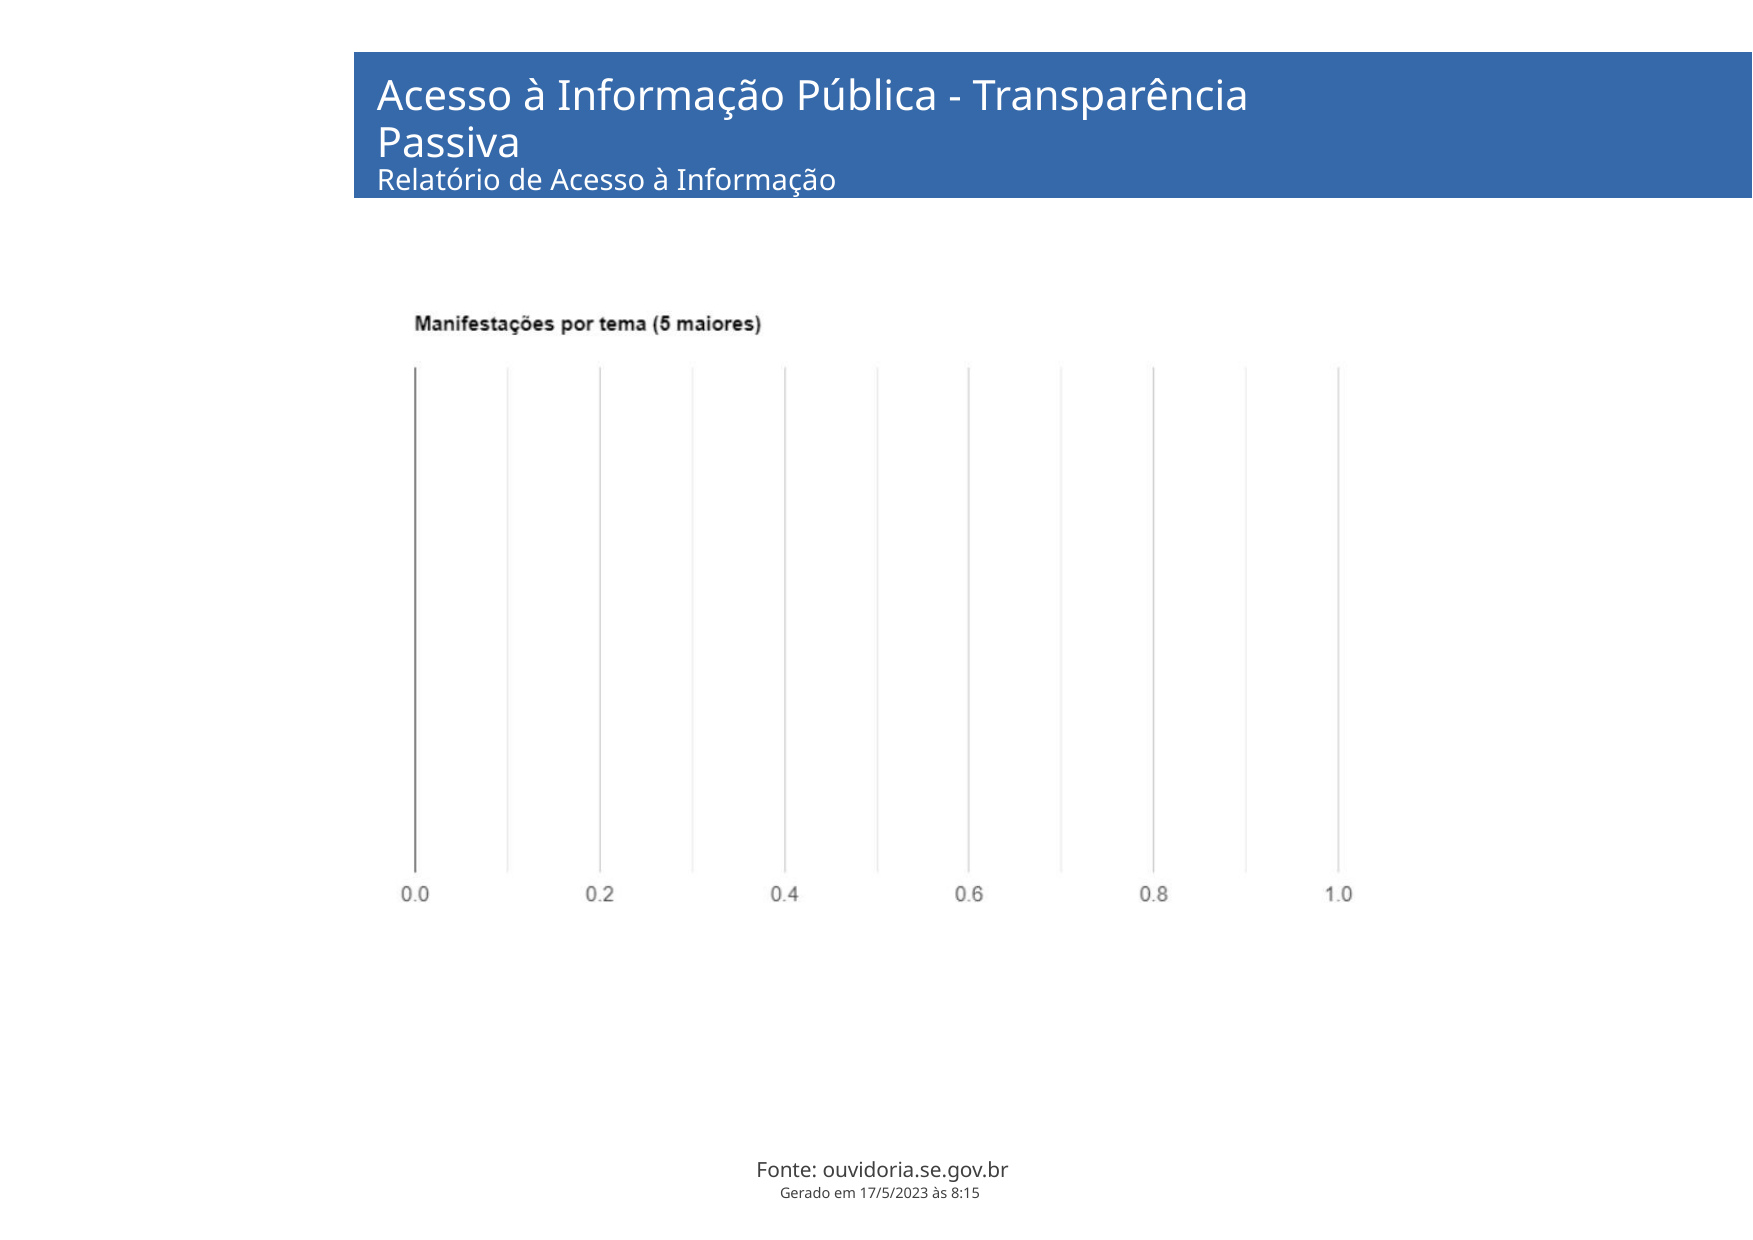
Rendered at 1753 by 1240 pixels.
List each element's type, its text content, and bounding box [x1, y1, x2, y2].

text_box Acesso à Informação Pública - Transparência Passiva Relatório de Acesso à Informação EMSETURAbril a Abril de 2023 [376, 72, 1403, 228]
text_box [155, 211, 1599, 1028]
text_box Gerado em 17/5/2023 às 8:15 [780, 1184, 999, 1202]
text_box [354, 52, 1752, 198]
text_box Fonte: ouvidoria.se.gov.br [756, 1158, 1023, 1182]
